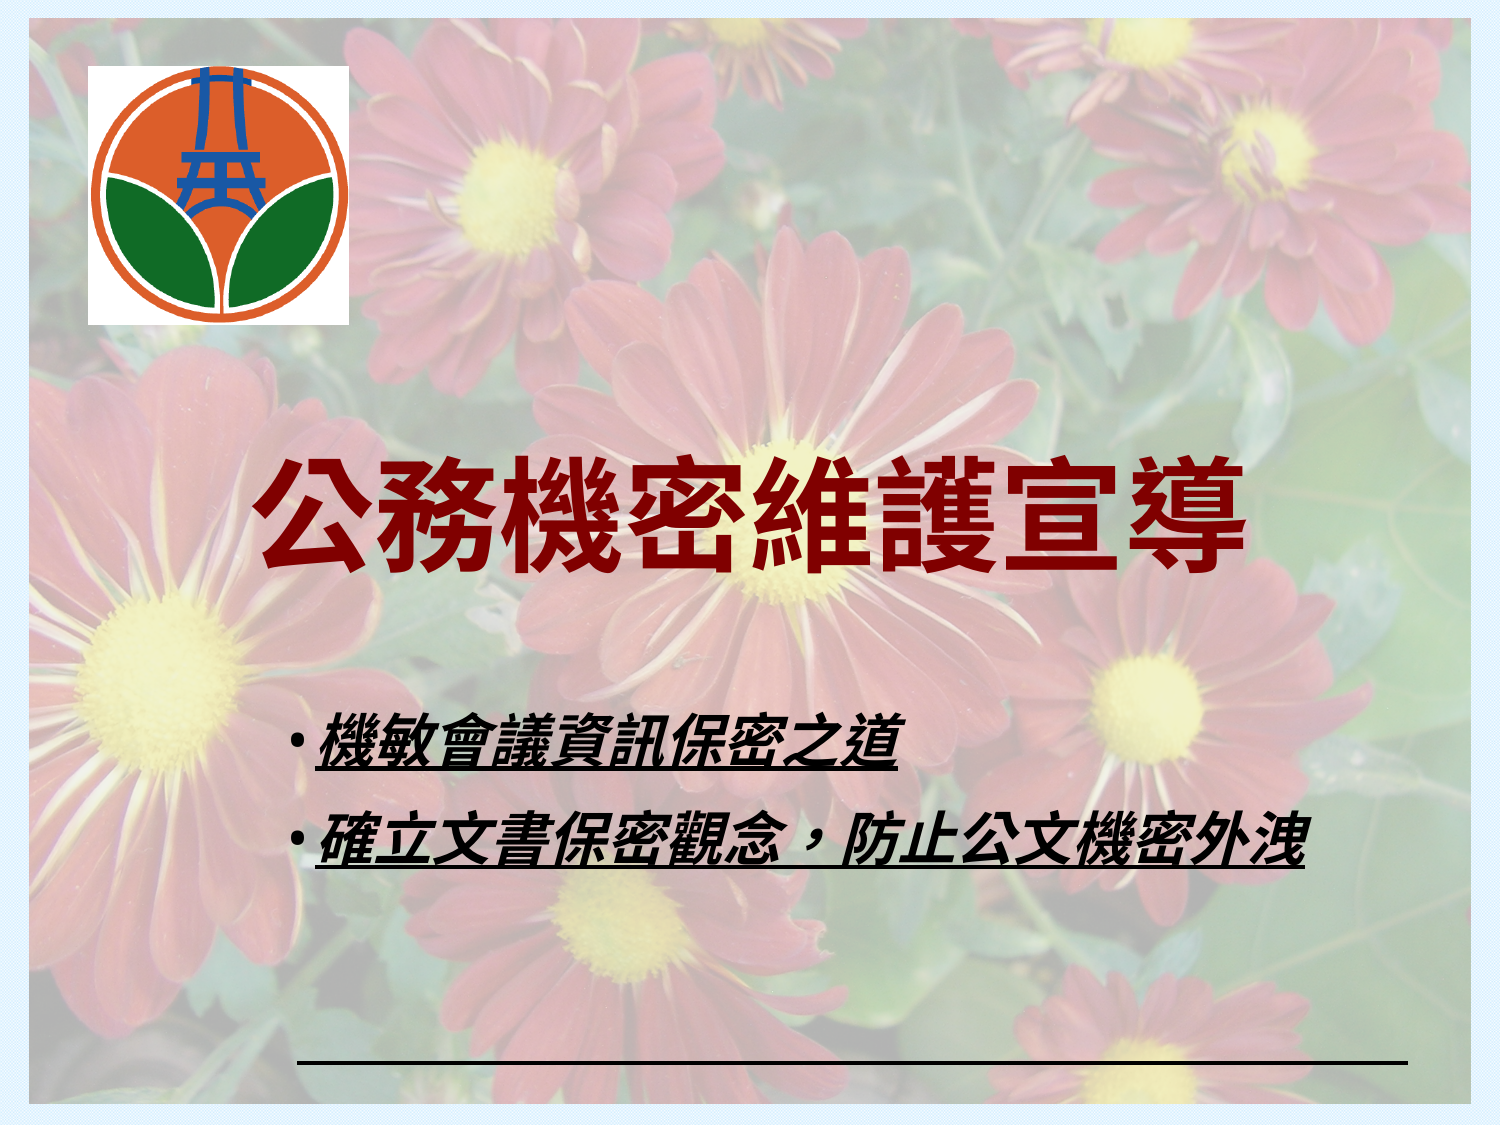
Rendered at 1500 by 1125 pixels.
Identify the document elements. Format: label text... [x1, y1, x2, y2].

subtitle 機敏會議資訊保密之道 確立文書保密觀念，防止公文機密外洩 [265, 597, 1424, 953]
title 公務機密維護宣導 [112, 350, 1388, 646]
picture [0, 0, 1500, 1125]
